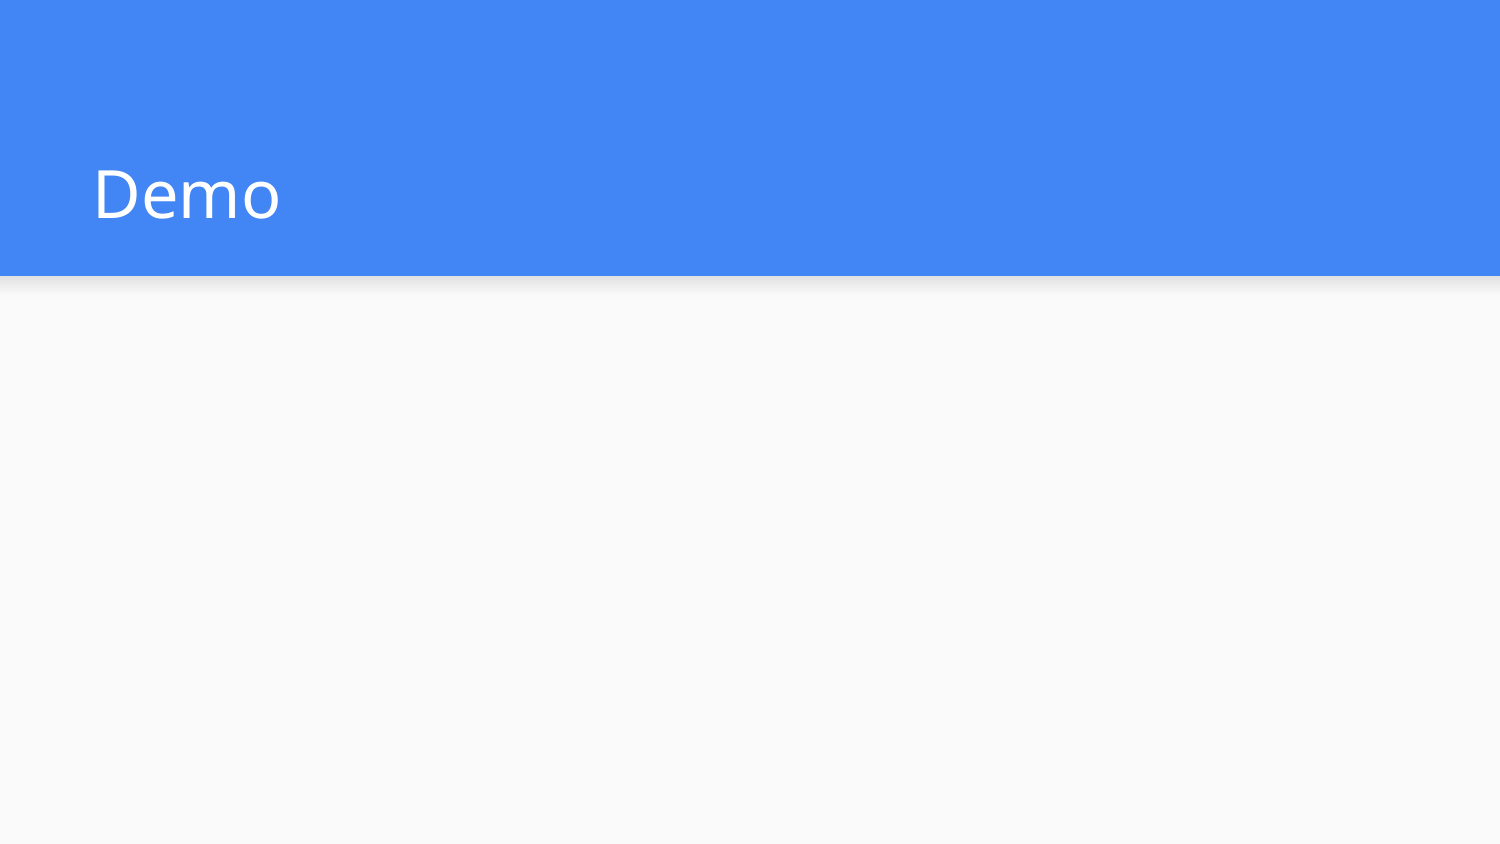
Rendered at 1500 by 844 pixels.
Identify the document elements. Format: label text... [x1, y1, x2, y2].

title Demo [77, 121, 1427, 248]
